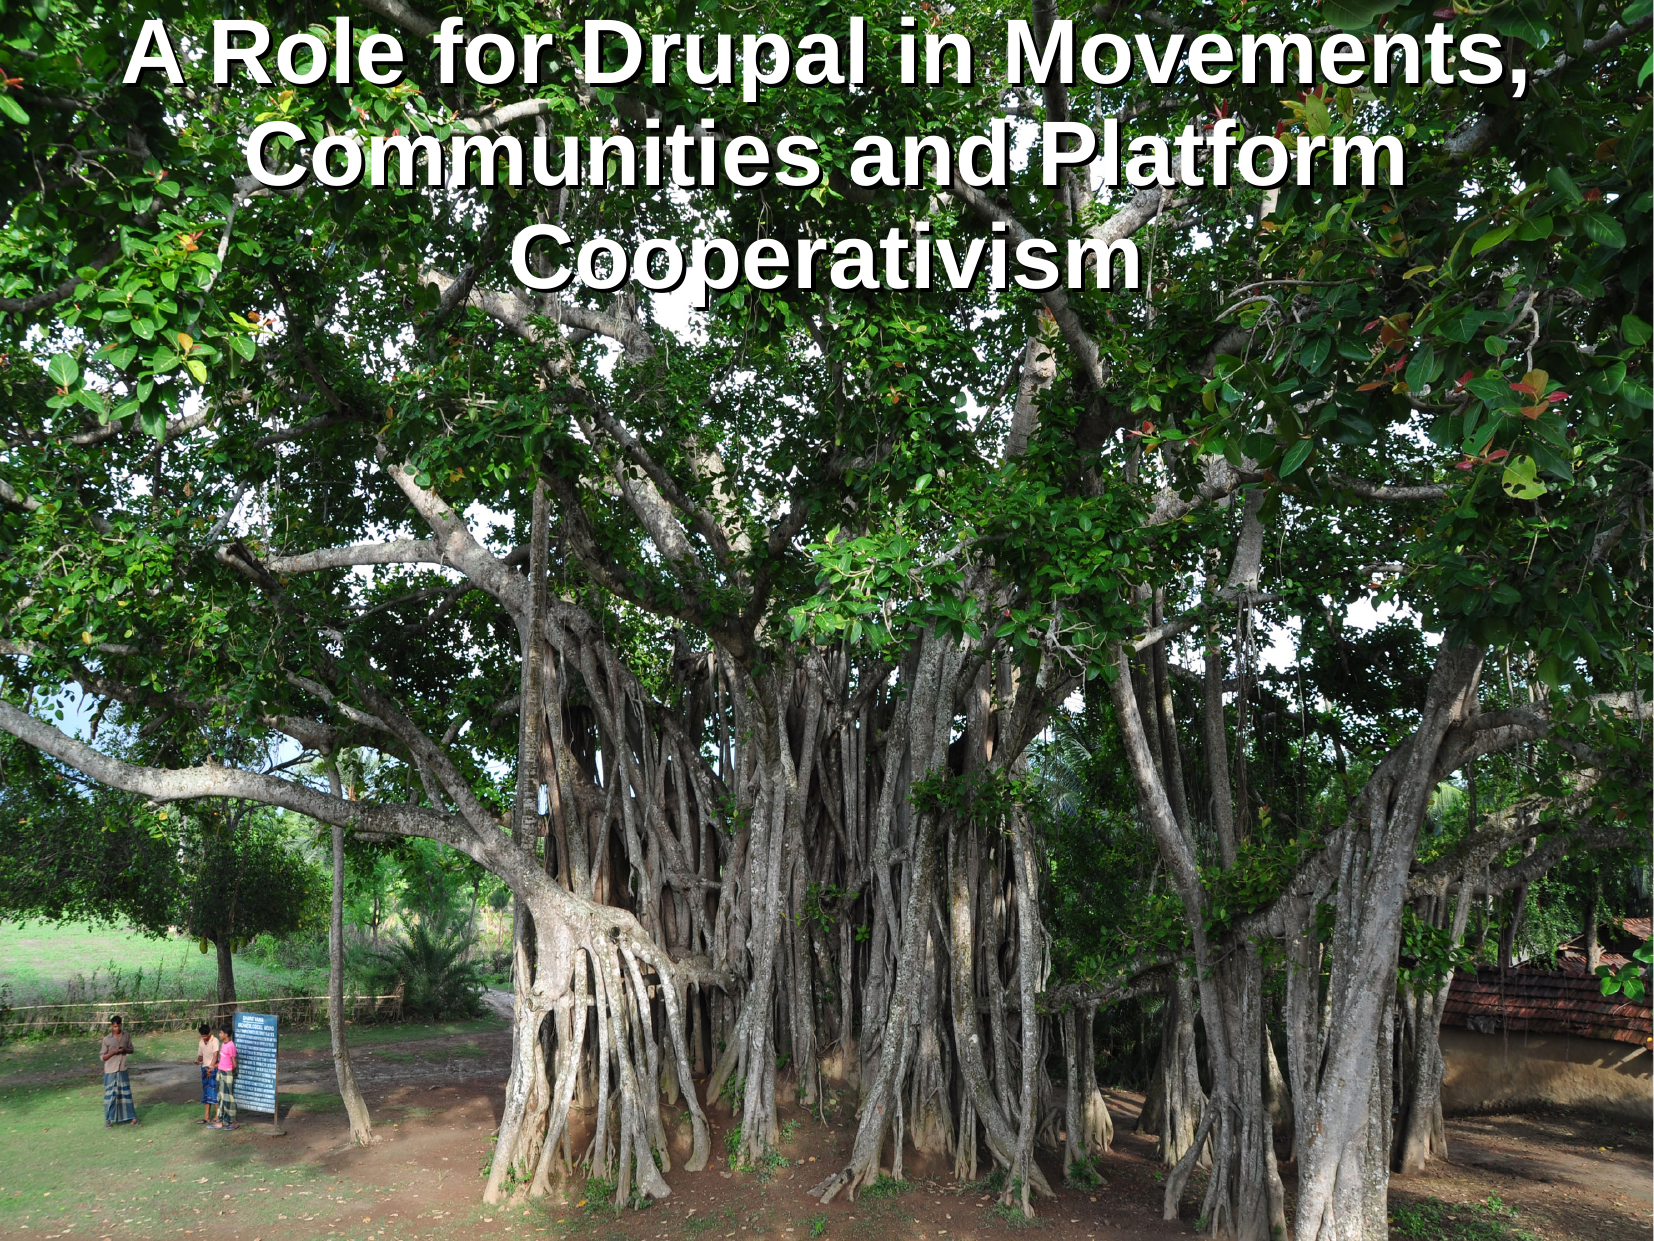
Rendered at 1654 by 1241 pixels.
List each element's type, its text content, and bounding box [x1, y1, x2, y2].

title A Role for Drupal in Movements, Communities and Platform Cooperativism [82, 0, 1571, 309]
picture [0, 0, 1654, 1241]
